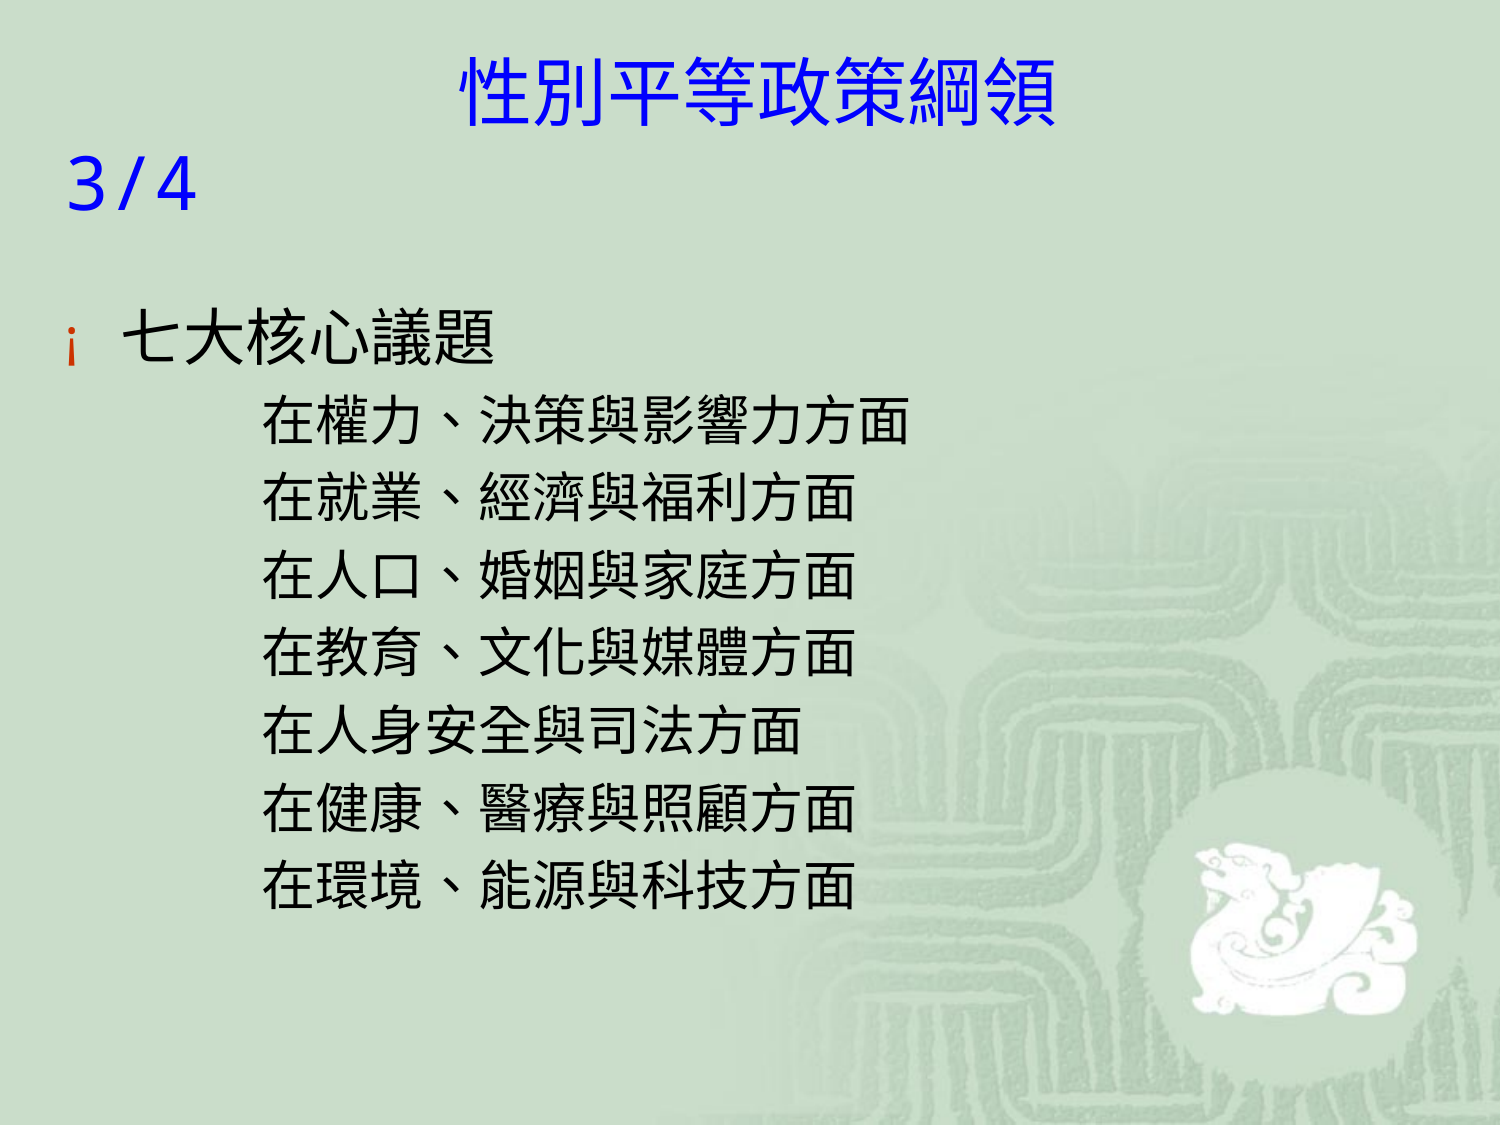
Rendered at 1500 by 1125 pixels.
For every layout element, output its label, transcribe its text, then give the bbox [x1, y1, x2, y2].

list 七大核心議題 在權力、決策與影響力方面 在就業、經濟與福利方面 在人口、婚姻與家庭方面 在教育、文化與媒體方面 在人身安全與司法方面 在健康、醫療與照顧方面 在環境、能源與科技方面 [49, 290, 1451, 1001]
title 性別平等政策綱領 3/4 [49, 37, 1451, 225]
